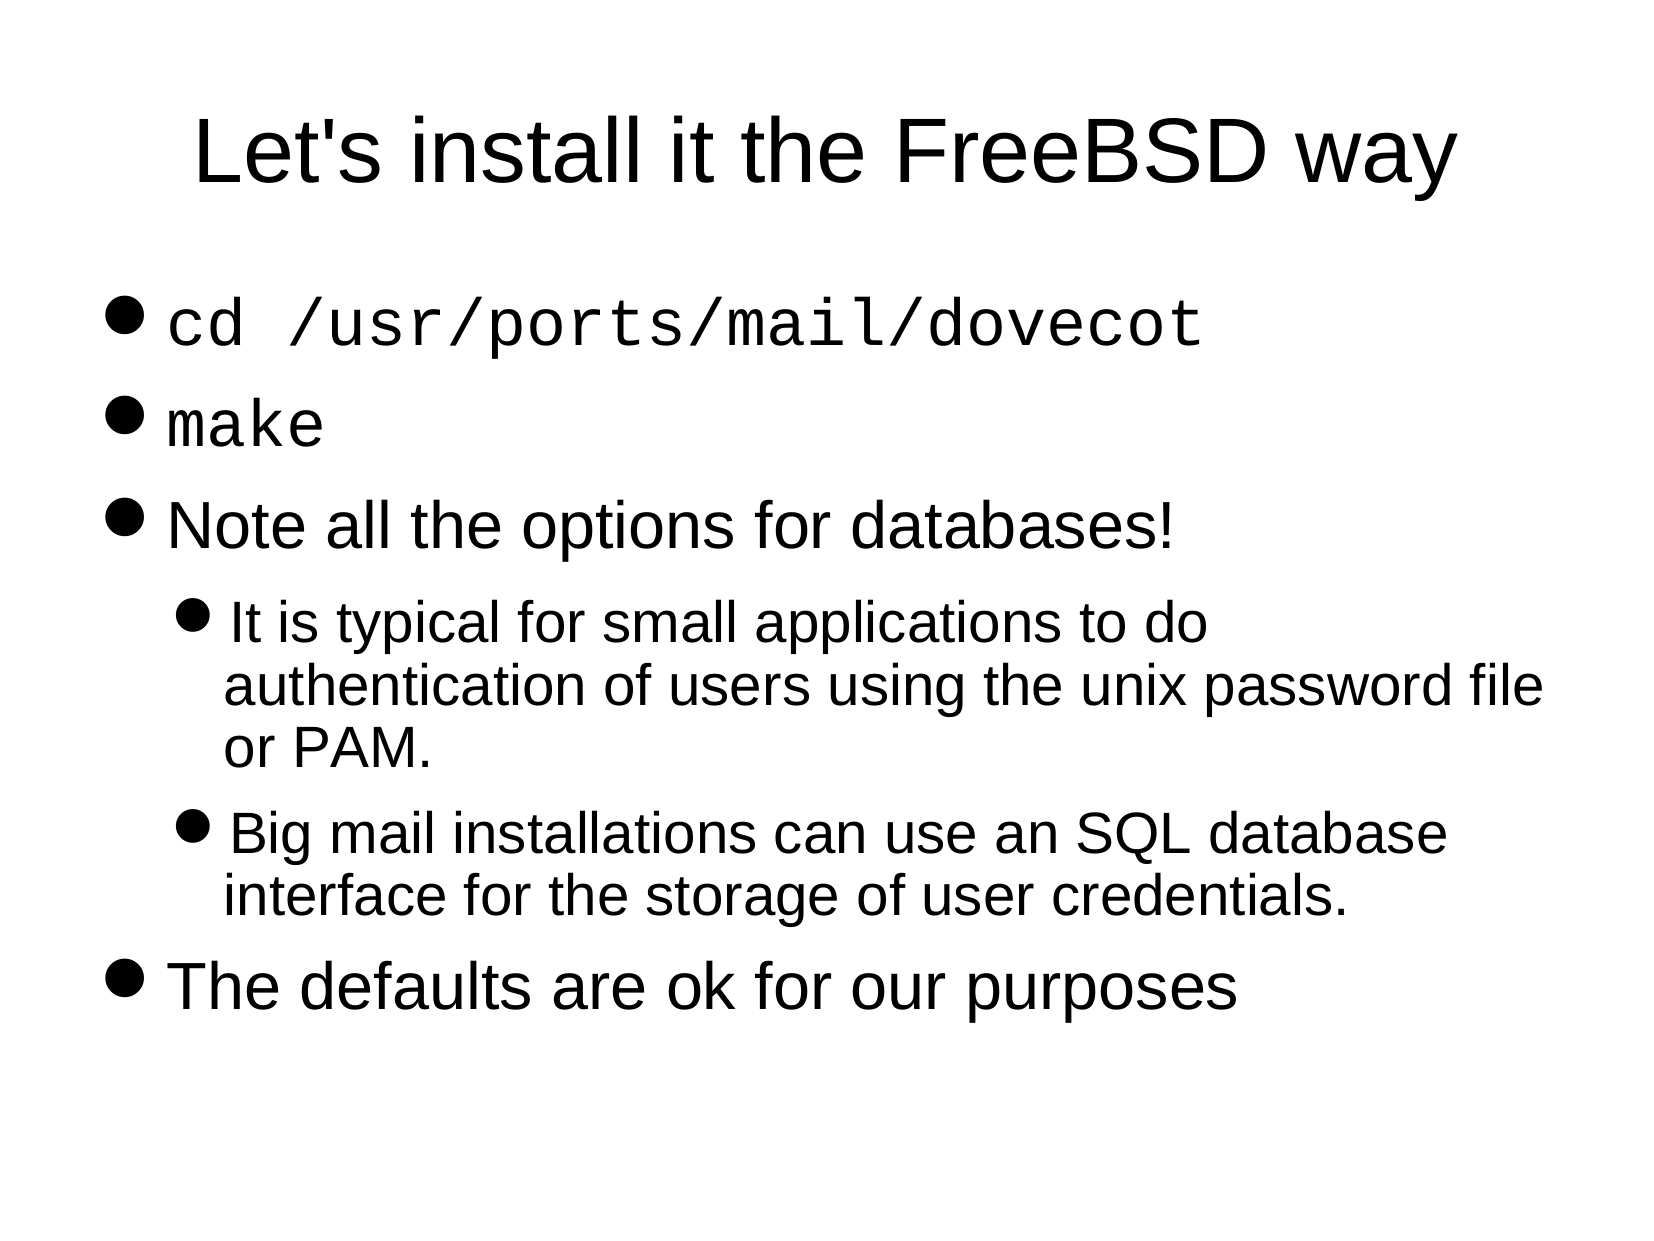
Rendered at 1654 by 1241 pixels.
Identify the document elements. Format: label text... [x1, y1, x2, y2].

text_box Let's install it the FreeBSD way [82, 56, 1571, 250]
text_box cd /usr/ports/mail/dovecot make Note all the options for databases! It is typical for small applications to do authentication of users using the unix password file or PAM. Big mail installations can use an SQL database interface for the storage of user credentials. The defaults are ok for our purposes [82, 290, 1571, 1109]
